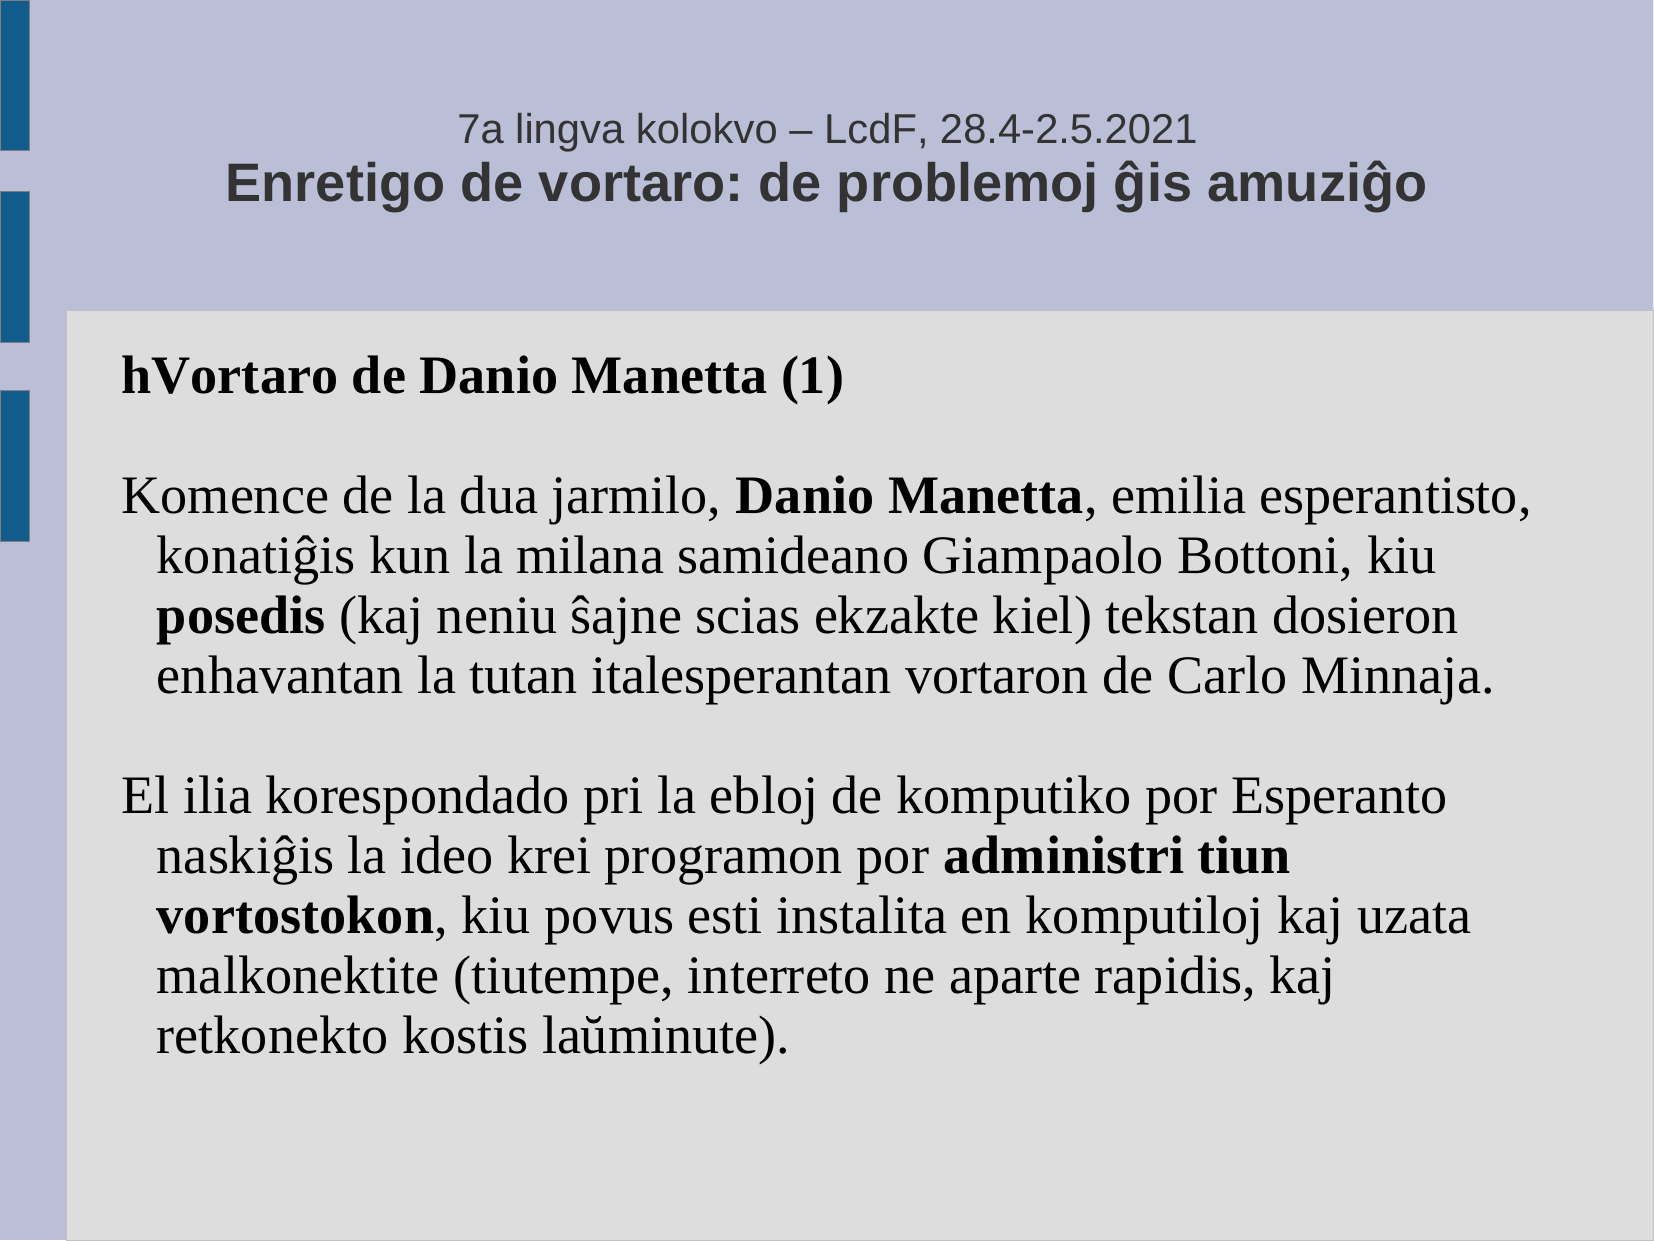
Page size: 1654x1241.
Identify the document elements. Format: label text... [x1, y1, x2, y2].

subtitle hVortaro de Danio Manetta (1) Komence de la dua jarmilo, Danio Manetta, emilia esperantisto, konatiĝis kun la milana samideano Giampaolo Bottoni, kiu posedis (kaj neniu ŝajne scias ekzakte kiel) tekstan dosieron enhavantan la tutan italesperantan vortaron de Carlo Minnaja. El ilia korespondado pri la ebloj de komputiko por Esperanto naskiĝis la ideo krei programon por administri tiun vortostokon, kiu povus esti instalita en komputiloj kaj uzata malkonektite (tiutempe, interreto ne aparte rapidis, kaj retkonekto kostis laŭminute). [121, 337, 1534, 1134]
title 7a lingva kolokvo – LcdF, 28.4-2.5.2021 Enretigo de vortaro: de problemoj ĝis amuziĝo [121, 55, 1534, 263]
